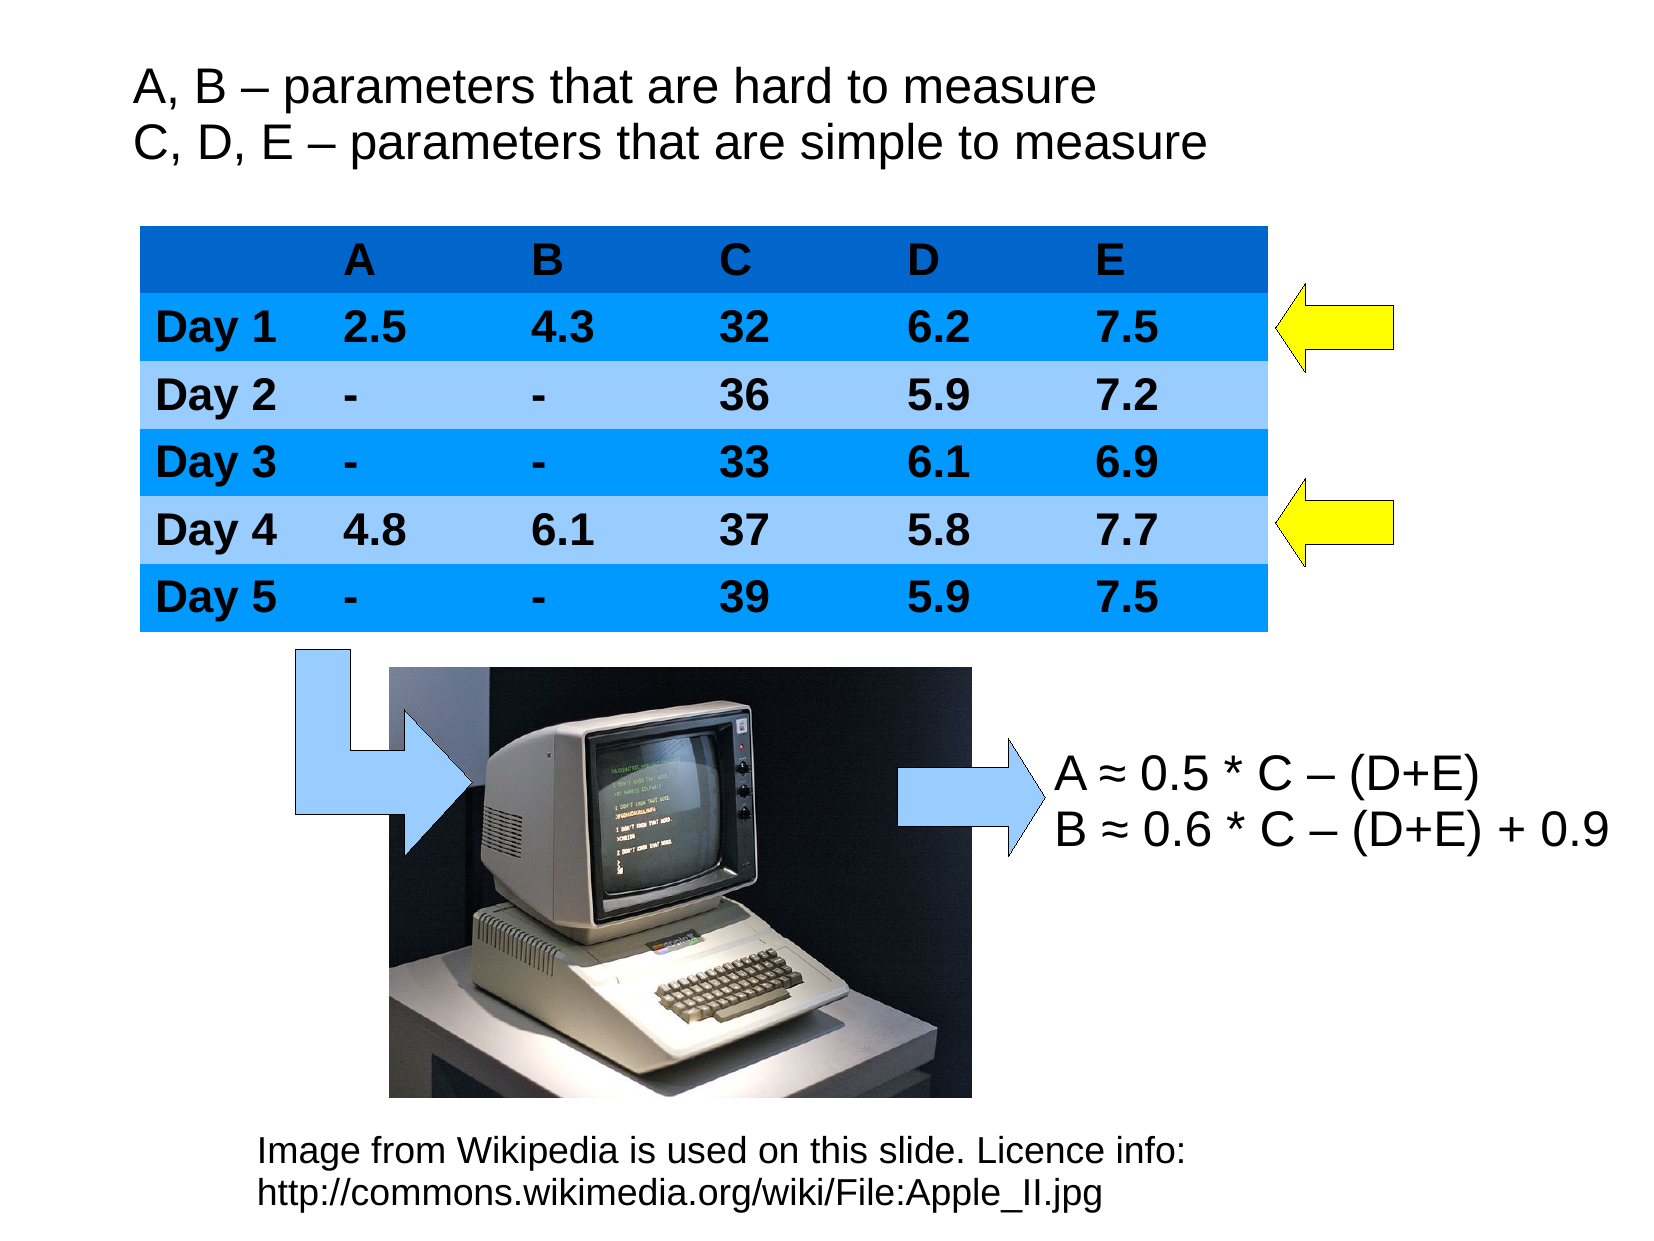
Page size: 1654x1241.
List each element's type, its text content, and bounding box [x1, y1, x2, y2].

table_cell 32 [704, 293, 892, 361]
table_cell 2.5 [328, 293, 516, 361]
table_cell Day 5 [140, 564, 328, 632]
table_cell 36 [704, 361, 892, 429]
table_cell 6.1 [516, 496, 704, 564]
table_cell 6.2 [892, 293, 1080, 361]
table_header E [1080, 226, 1268, 293]
table_cell - [516, 361, 704, 429]
table_cell 5.9 [892, 361, 1080, 429]
text_box [897, 738, 1039, 857]
table_cell 6.1 [892, 429, 1080, 496]
table_header B [516, 226, 704, 293]
table_cell Day 4 [140, 496, 328, 564]
table_cell - [516, 564, 704, 632]
text_box A, B – parameters that are hard to measure C, D, E – parameters that are simple to measure [118, 50, 1225, 178]
table_cell 7.5 [1080, 564, 1268, 632]
picture [389, 667, 972, 1098]
table_cell 33 [704, 429, 892, 496]
text_box [295, 649, 473, 857]
table_header [140, 226, 328, 293]
table_cell 37 [704, 496, 892, 564]
table_cell 4.3 [516, 293, 704, 361]
table_cell - [328, 361, 516, 429]
table_cell - [328, 429, 516, 496]
table_cell 4.8 [328, 496, 516, 564]
text_box Image from Wikipedia is used on this slide. Licence info: http://commons.wikimedia.org/wiki/File:Apple_II.jpg [242, 1122, 1571, 1221]
table_cell 7.7 [1080, 496, 1268, 564]
table_cell Day 1 [140, 293, 328, 361]
table_cell - [328, 564, 516, 632]
table_cell 5.8 [892, 496, 1080, 564]
table_cell 7.5 [1080, 293, 1268, 361]
table_header D [892, 226, 1080, 293]
table_header C [704, 226, 892, 293]
text_box A ≈ 0.5 * C – (D+E) B ≈ 0.6 * C – (D+E) + 0.9 [1039, 738, 1630, 865]
table_cell 5.9 [892, 564, 1080, 632]
table_cell 6.9 [1080, 429, 1268, 496]
table_cell - [516, 429, 704, 496]
text_box [1275, 478, 1394, 567]
table_cell Day 3 [140, 429, 328, 496]
table_cell 7.2 [1080, 361, 1268, 429]
table_header A [328, 226, 516, 293]
table_cell 39 [704, 564, 892, 632]
table_cell Day 2 [140, 361, 328, 429]
text_box [1275, 283, 1394, 373]
